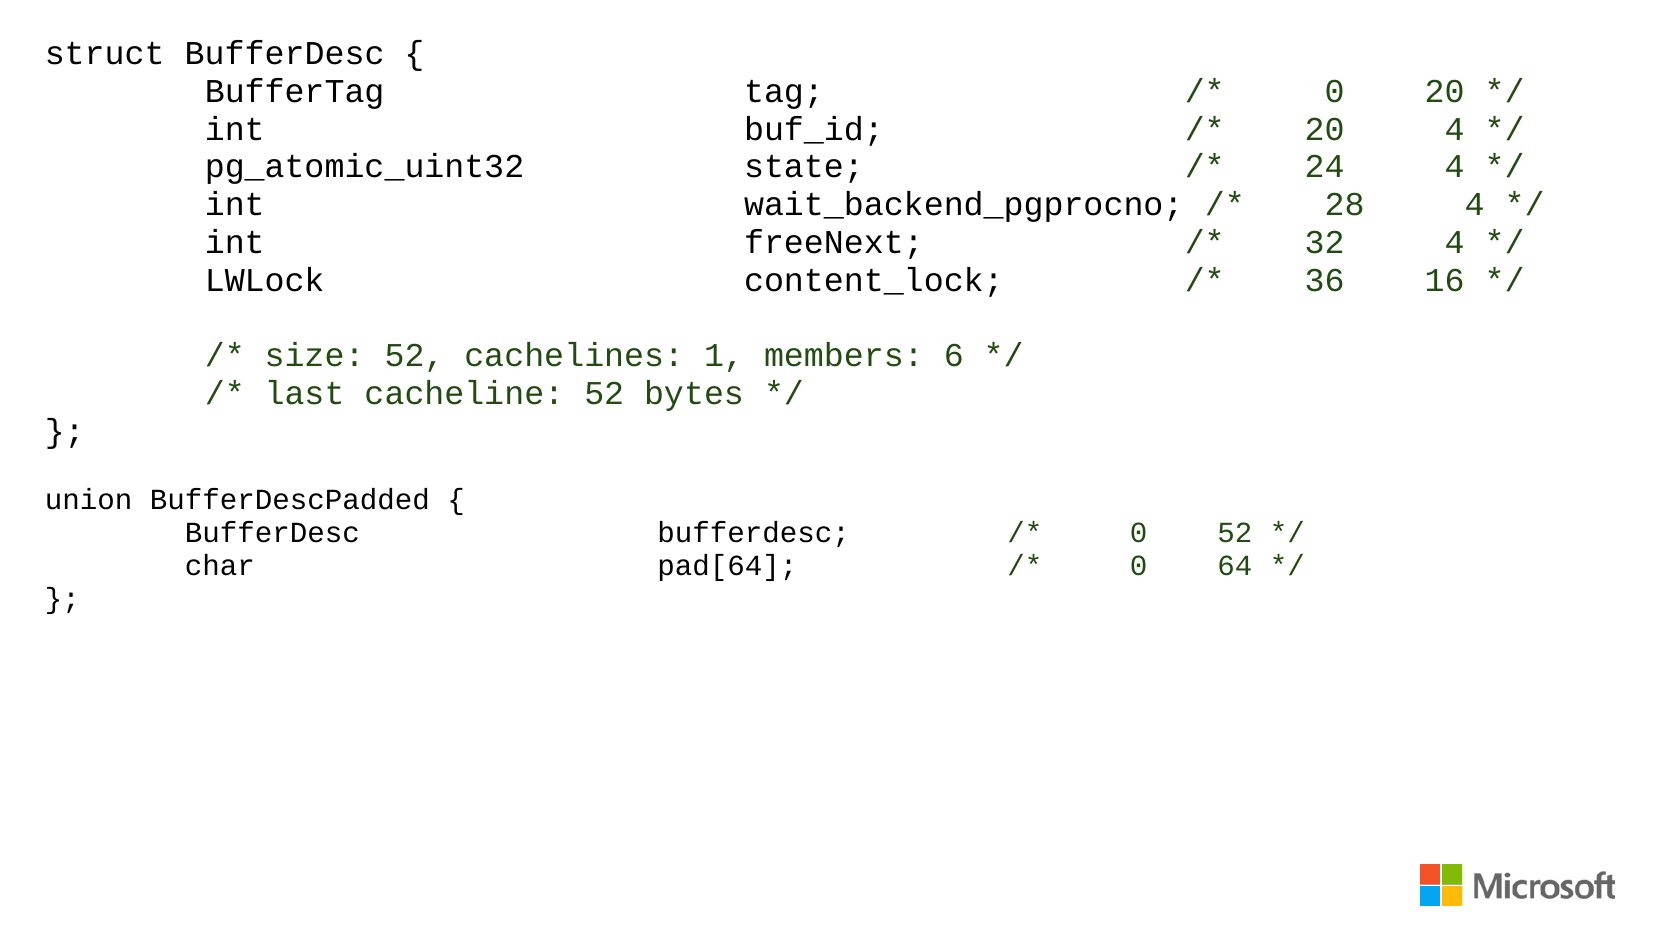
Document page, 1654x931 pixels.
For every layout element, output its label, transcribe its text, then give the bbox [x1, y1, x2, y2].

text_box struct BufferDesc { BufferTag tag; /* 0 20 */ int buf_id; /* 20 4 */ pg_atomic_uint32 state; /* 24 4 */ int wait_backend_pgprocno; /* 28 4 */ int freeNext; /* 32 4 */ LWLock content_lock; /* 36 16 */ /* size: 52, cachelines: 1, members: 6 */ /* last cacheline: 52 bytes */ }; union BufferDescPadded { BufferDesc bufferdesc; /* 0 52 */ char pad[64]; /* 0 64 */ }; [30, 29, 1621, 916]
